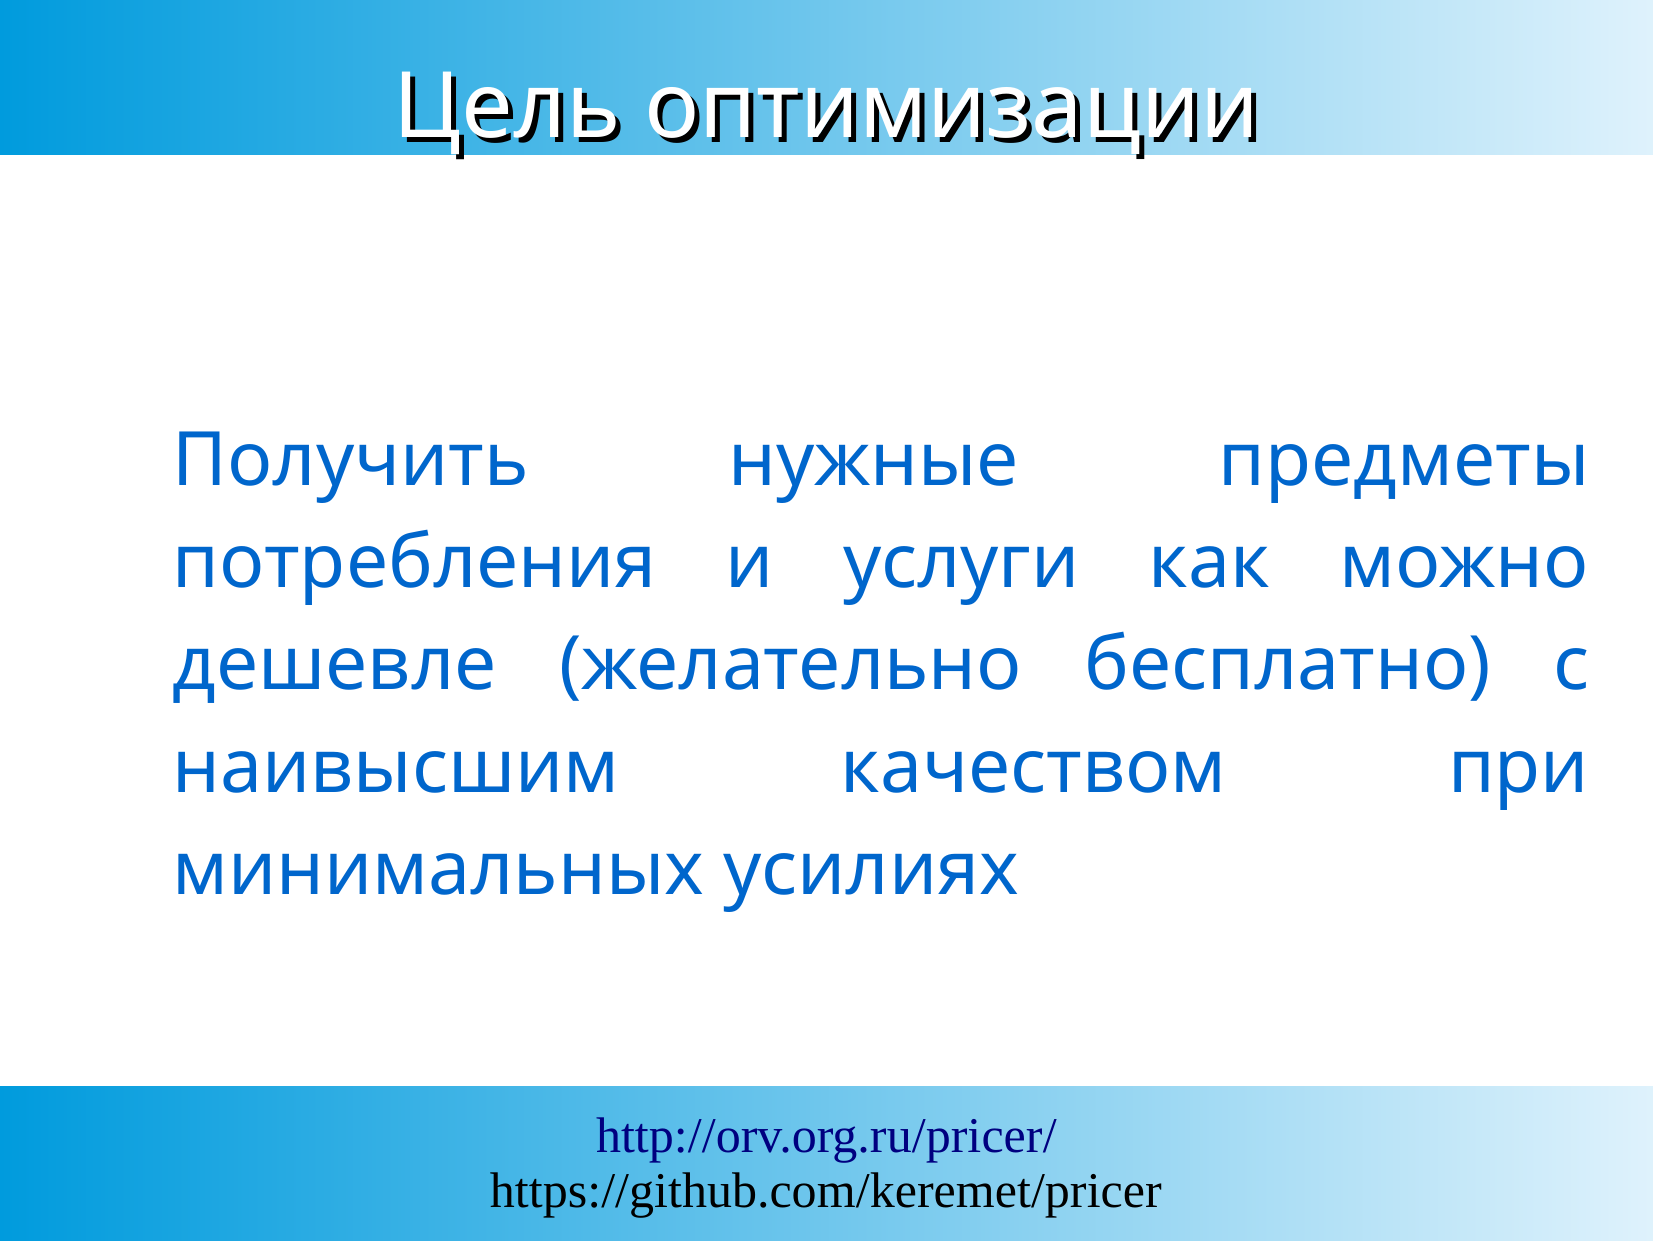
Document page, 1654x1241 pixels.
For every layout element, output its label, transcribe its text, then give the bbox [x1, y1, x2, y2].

title Цель оптимизации [82, 48, 1571, 156]
list Получить нужные предметы потребления и услуги как можно дешевле (желательно бесплатно) с наивысшим качеством при минимальных усилиях [101, 405, 1591, 1125]
